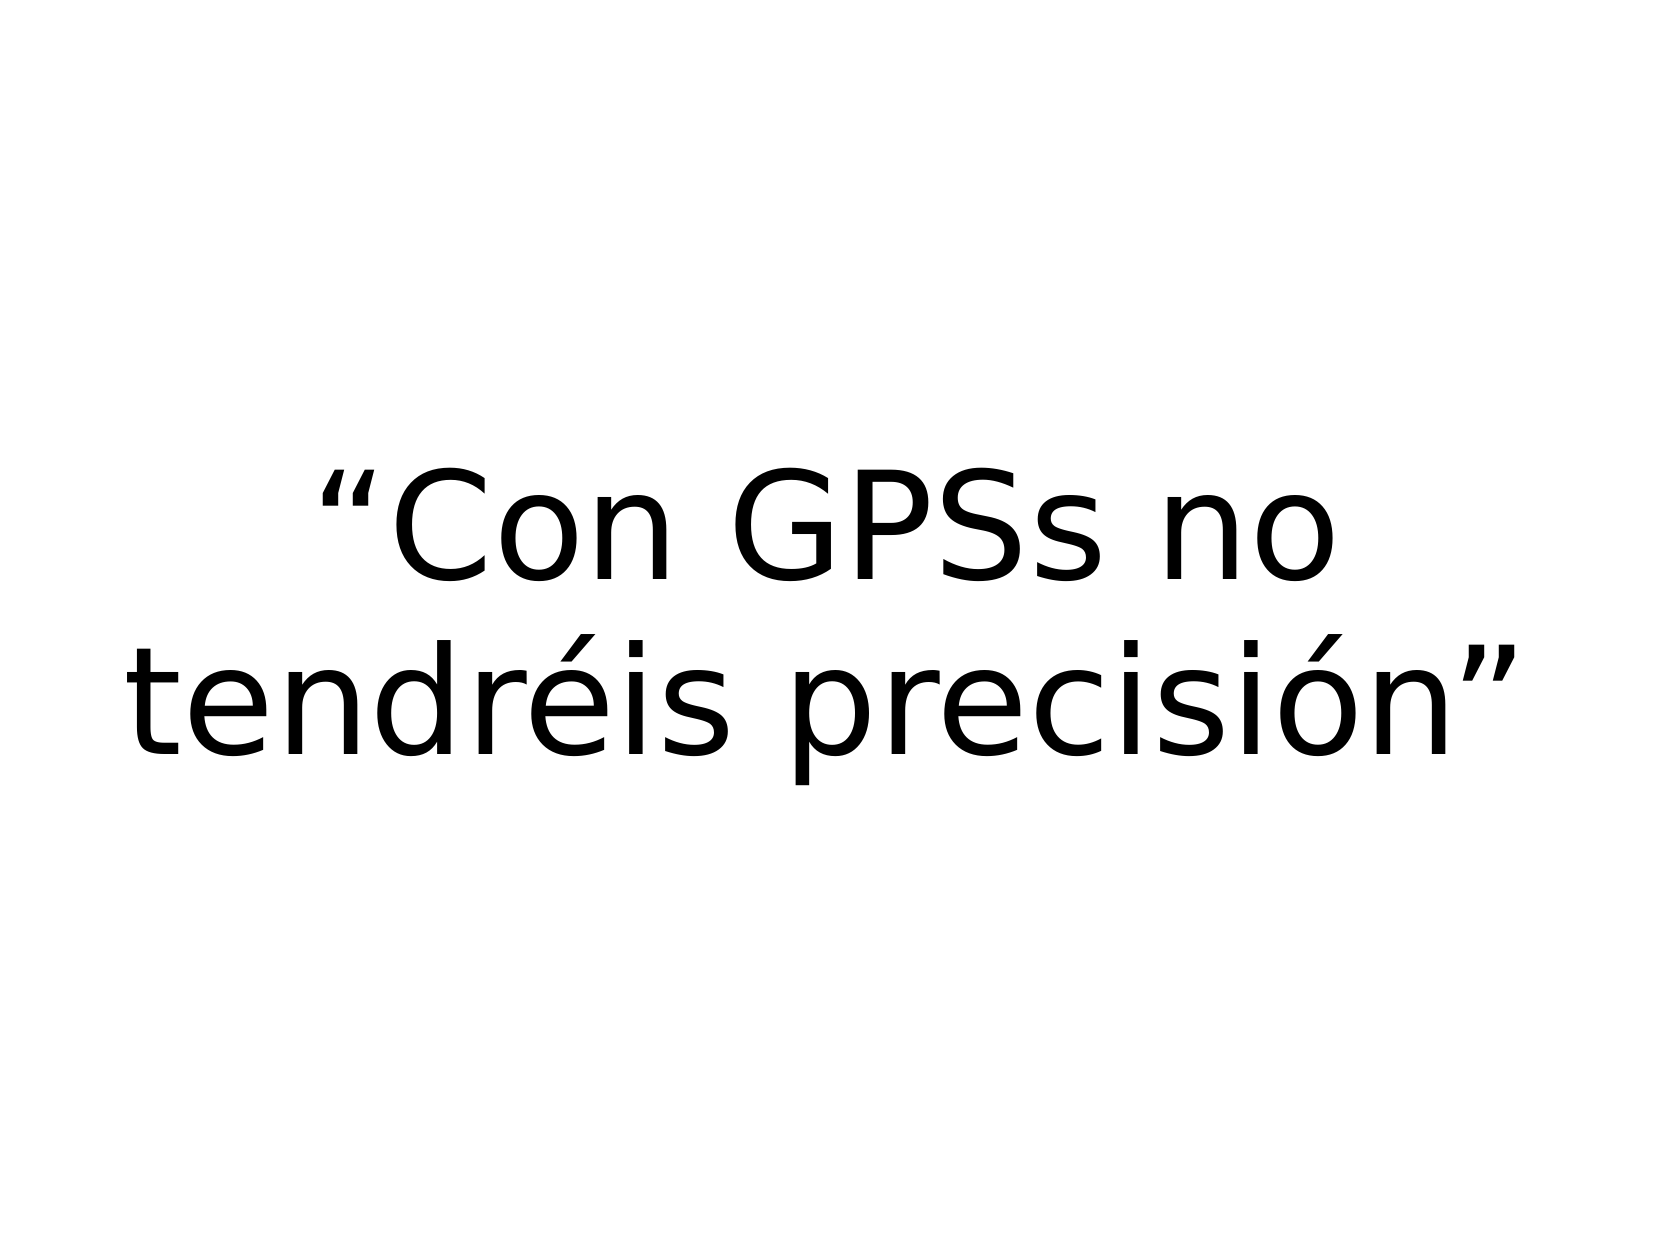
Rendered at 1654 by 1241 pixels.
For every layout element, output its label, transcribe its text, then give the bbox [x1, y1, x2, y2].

title “Con GPSs no tendréis precisión” [82, 56, 1571, 1174]
